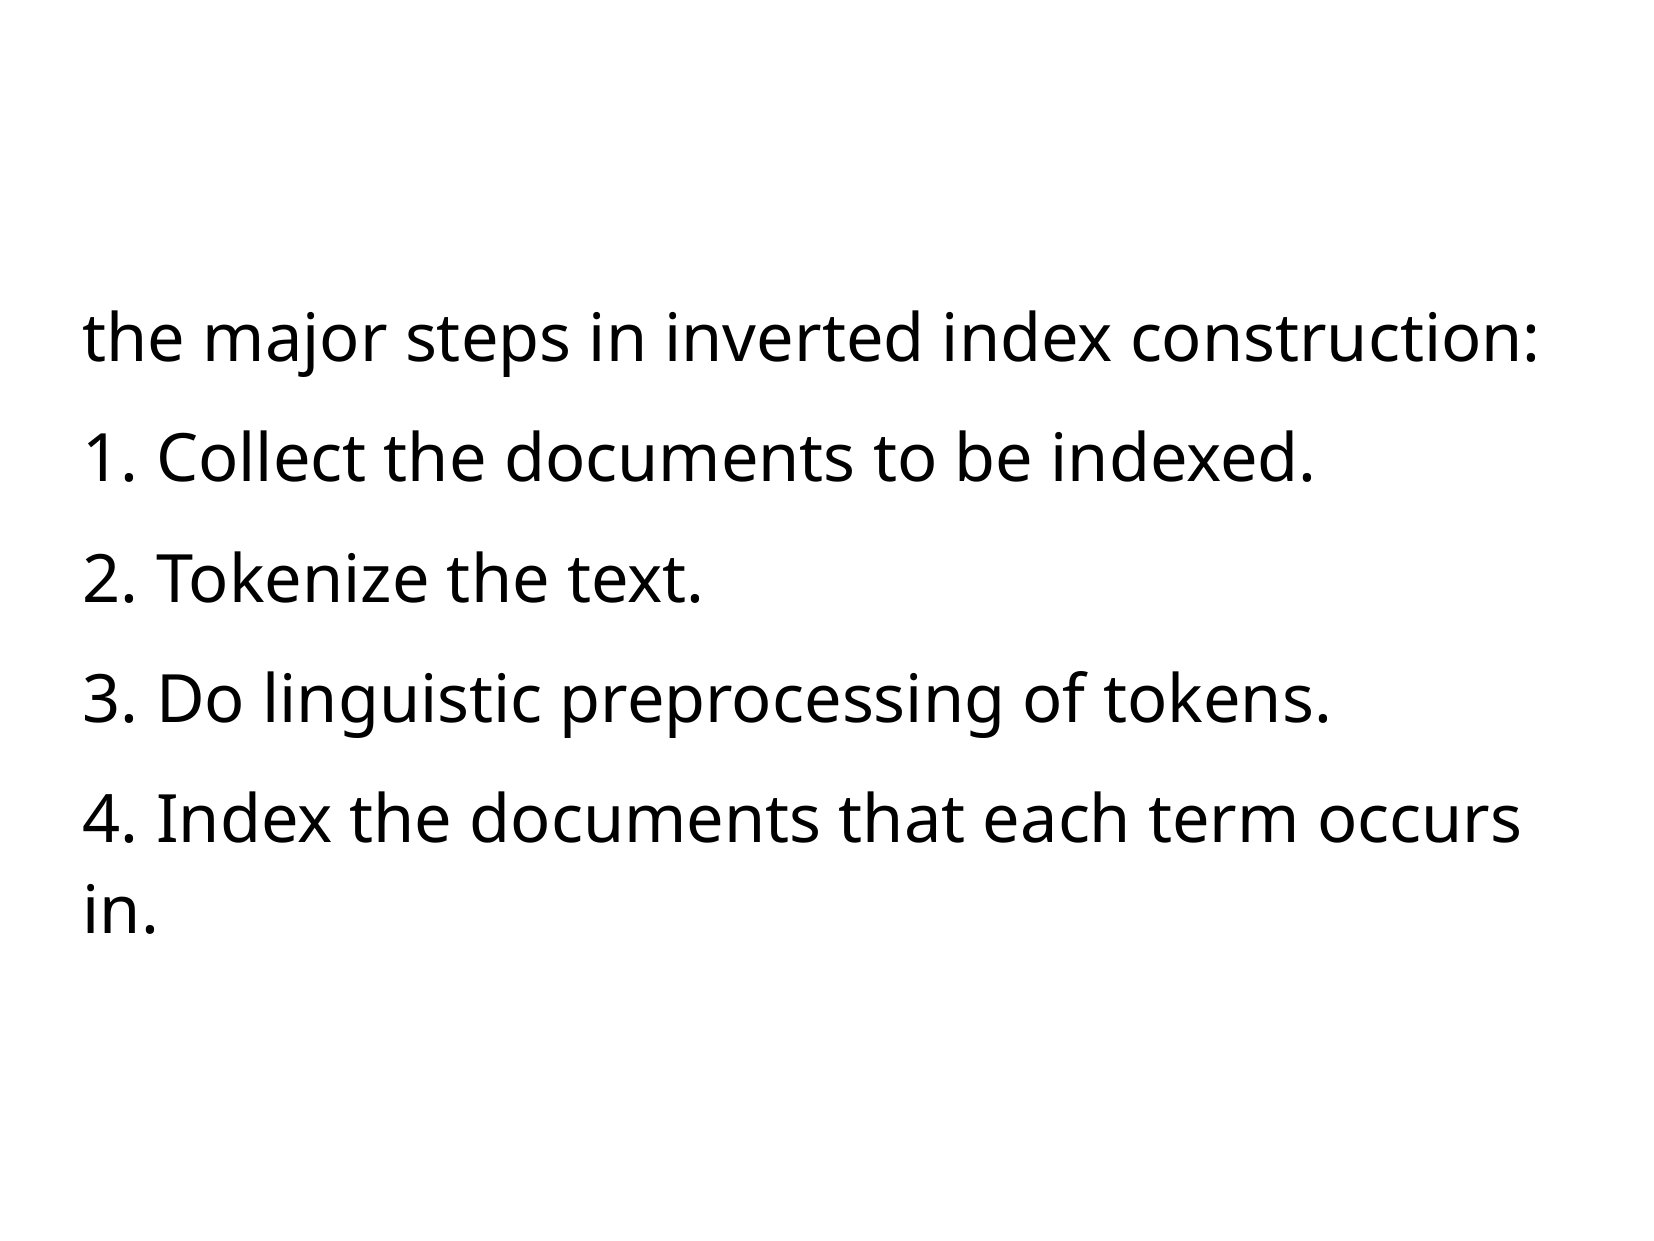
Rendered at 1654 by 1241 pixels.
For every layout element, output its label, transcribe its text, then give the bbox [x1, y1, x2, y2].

list the major steps in inverted index construction: 1. Collect the documents to be indexed. 2. Tokenize the text. 3. Do linguistic preprocessing of tokens. 4. Index the documents that each term occurs in. [82, 290, 1571, 1094]
